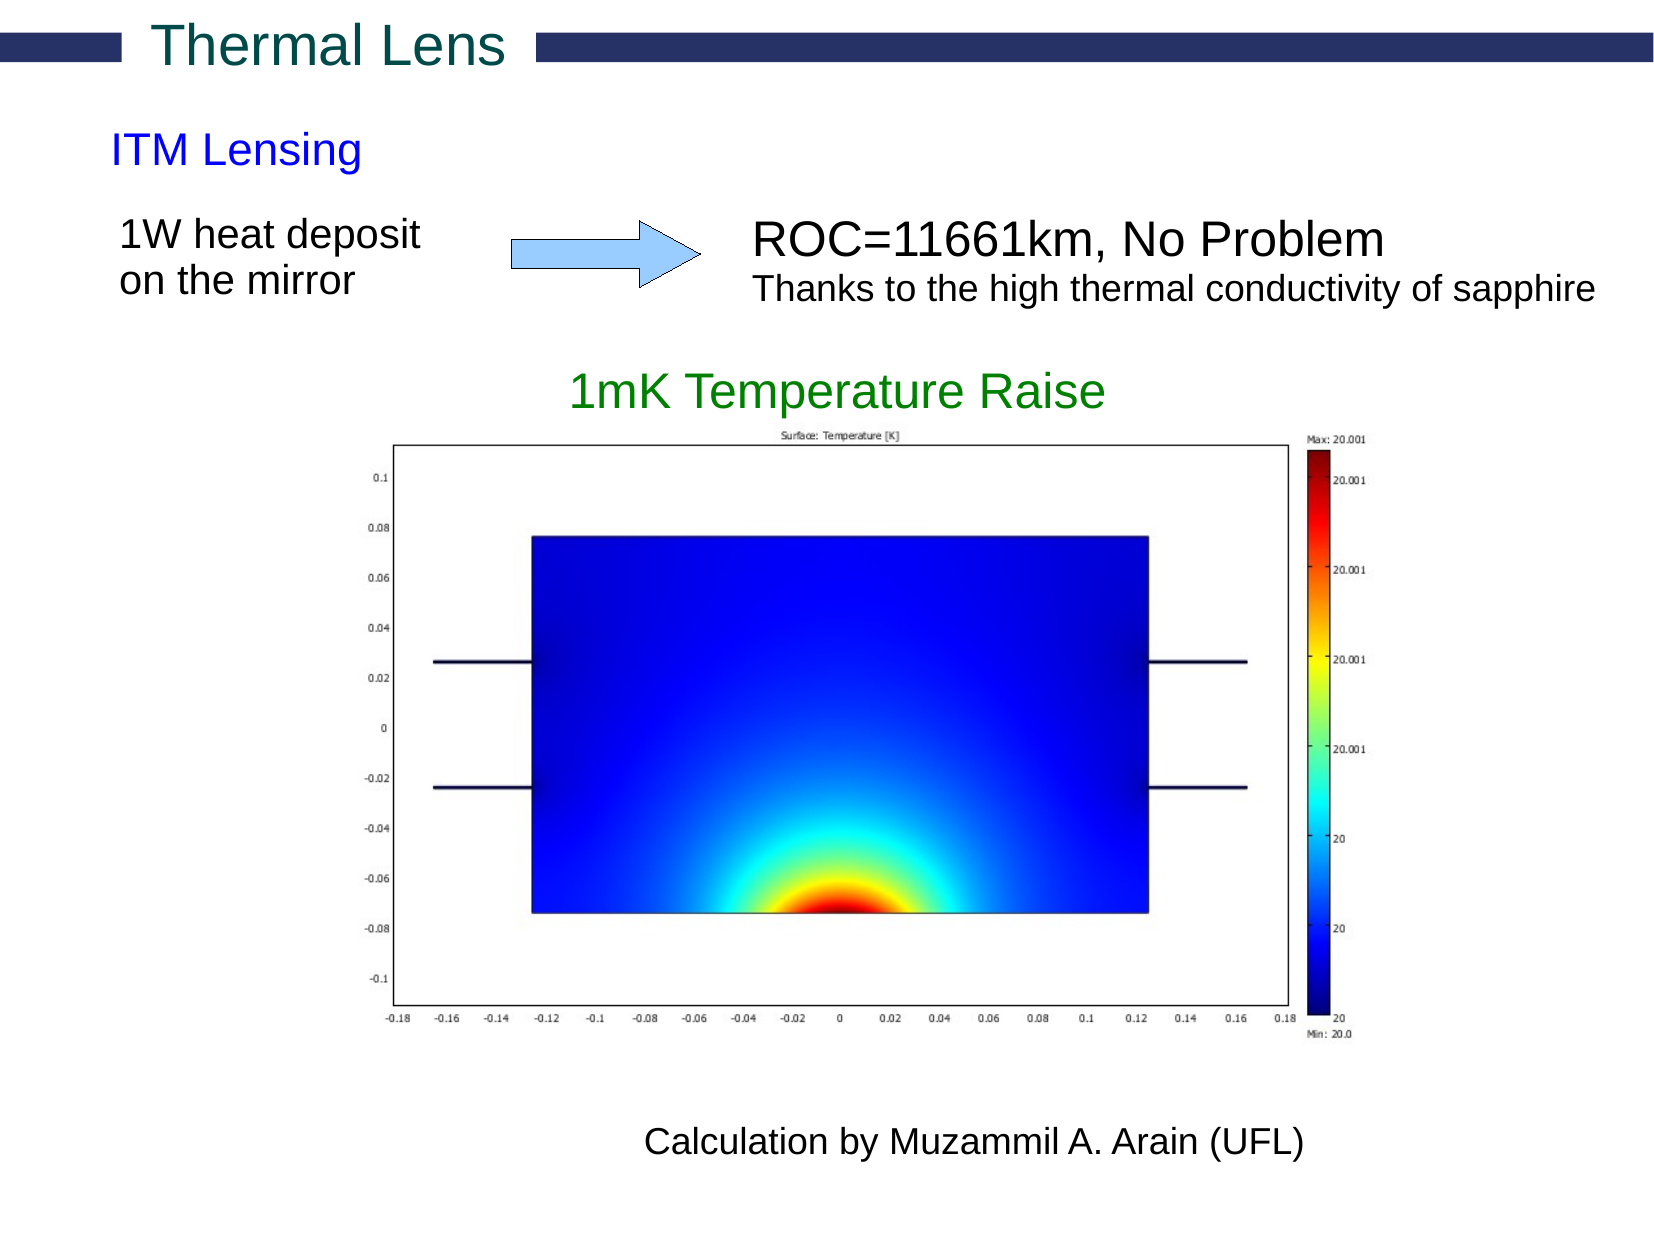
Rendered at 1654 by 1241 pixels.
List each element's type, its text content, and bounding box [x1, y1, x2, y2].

text_box [511, 220, 701, 288]
picture [349, 338, 1385, 1129]
text_box ITM Lensing [95, 116, 378, 183]
text_box 1W heat deposit on the mirror [104, 203, 448, 312]
title Thermal Lens [121, 12, 536, 78]
text_box ROC=11661km, No Problem Thanks to the high thermal conductivity of sapphire [737, 203, 1612, 317]
text_box 1mK Temperature Raise [553, 356, 1122, 427]
text_box Calculation by Muzammil A. Arain (UFL) [629, 1113, 1321, 1171]
